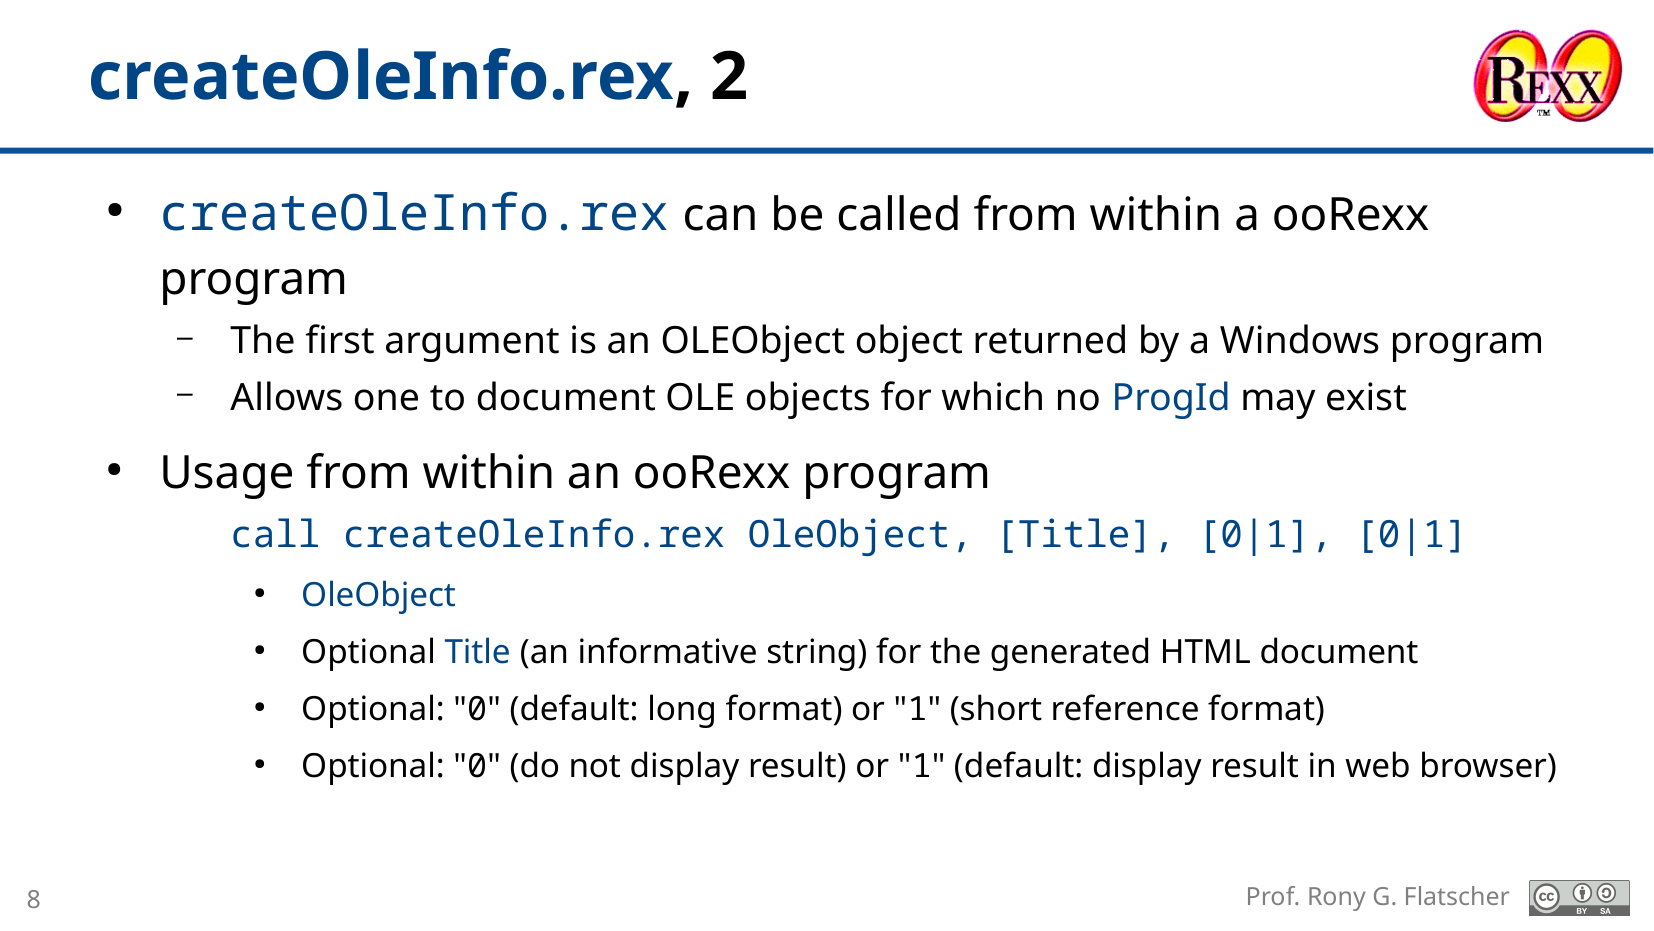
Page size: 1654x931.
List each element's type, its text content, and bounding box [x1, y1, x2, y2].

title createOleInfo.rex, 2 [29, 0, 1654, 148]
list createOleInfo.rex can be called from within a ooRexx program The first argument is an OLEObject object returned by a Windows program Allows one to document OLE objects for which no ProgId may exist Usage from within an ooRexx program call createOleInfo.rex OleObject, [Title], [0|1], [0|1] OleObject Optional Title (an informative string) for the generated HTML document Optional: "0" (default: long format) or "1" (short reference format) Optional: "0" (do not display result) or "1" (default: display result in web browser) [88, 177, 1629, 857]
